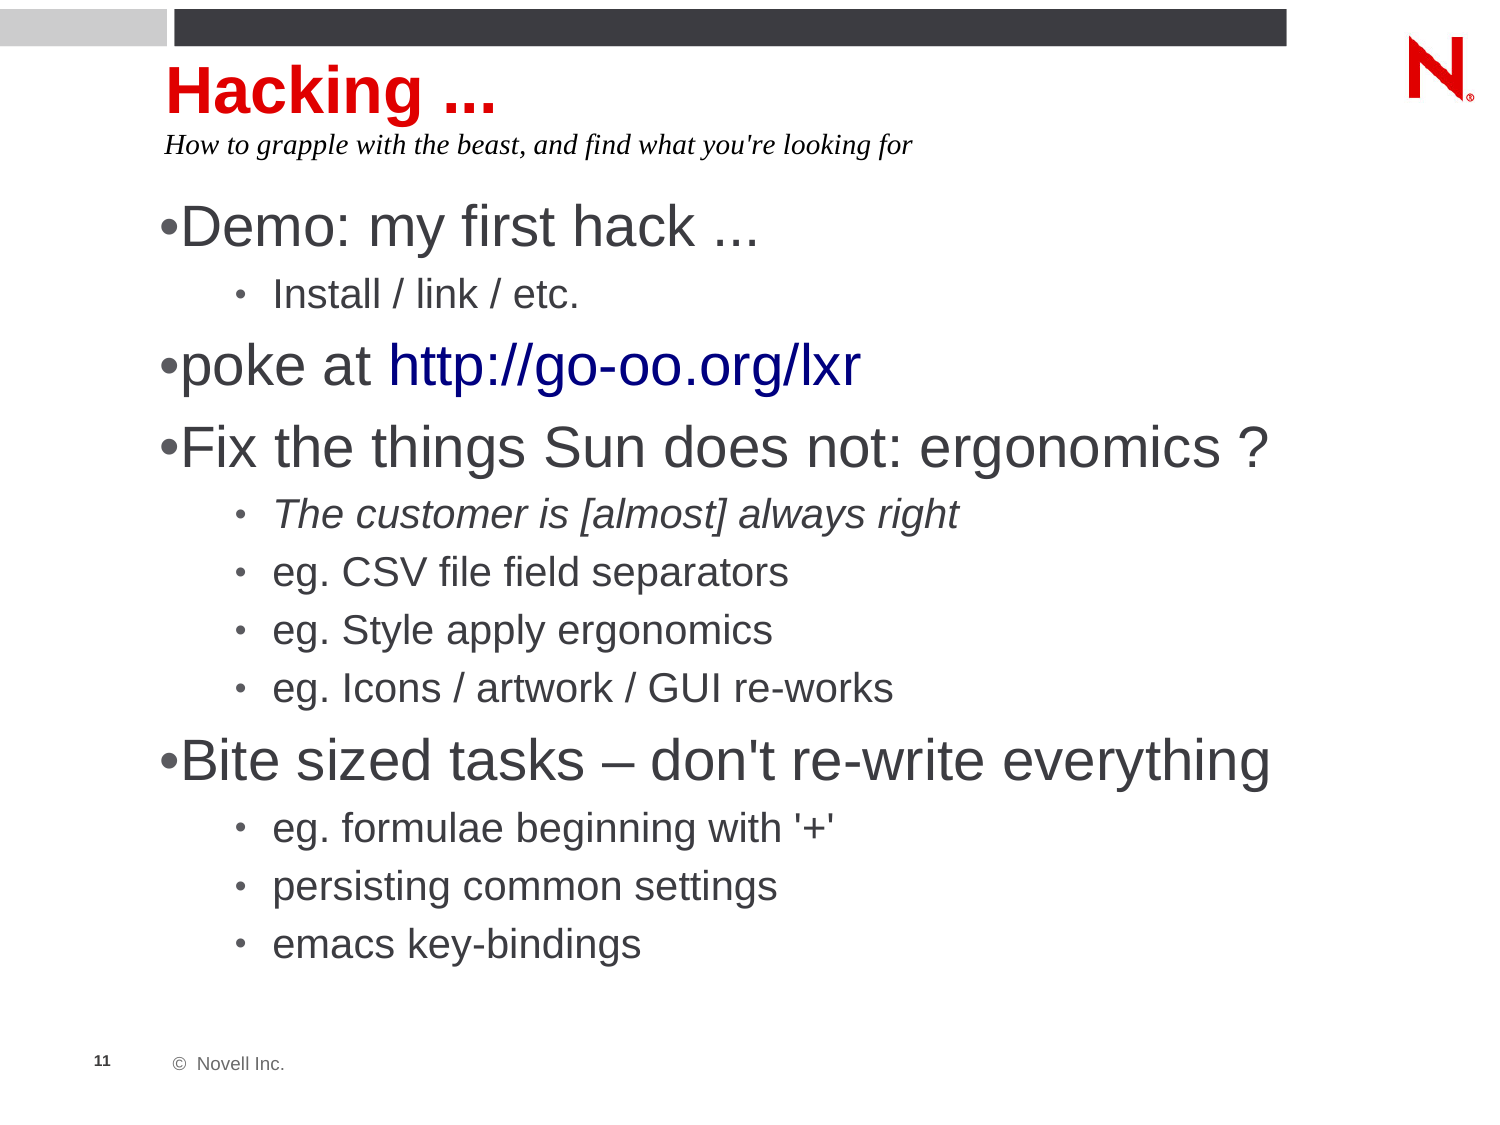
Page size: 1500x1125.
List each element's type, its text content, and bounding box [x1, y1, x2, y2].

text_box How to grapple with the beast, and find what you're looking for [164, 128, 1406, 166]
title Hacking ... [165, 45, 1298, 128]
picture [1404, 32, 1477, 105]
list Demo: my first hack ... Install / link / etc. poke at http://go-oo.org/lxr Fix the things Sun does not: ergonomics ? The customer is [almost] always right eg. CSV file field separators eg. Style apply ergonomics eg. Icons / artwork / GUI re-works Bite sized tasks – don't re-write everything eg. formulae beginning with '+' persisting common settings emacs key-bindings [159, 177, 1432, 1054]
